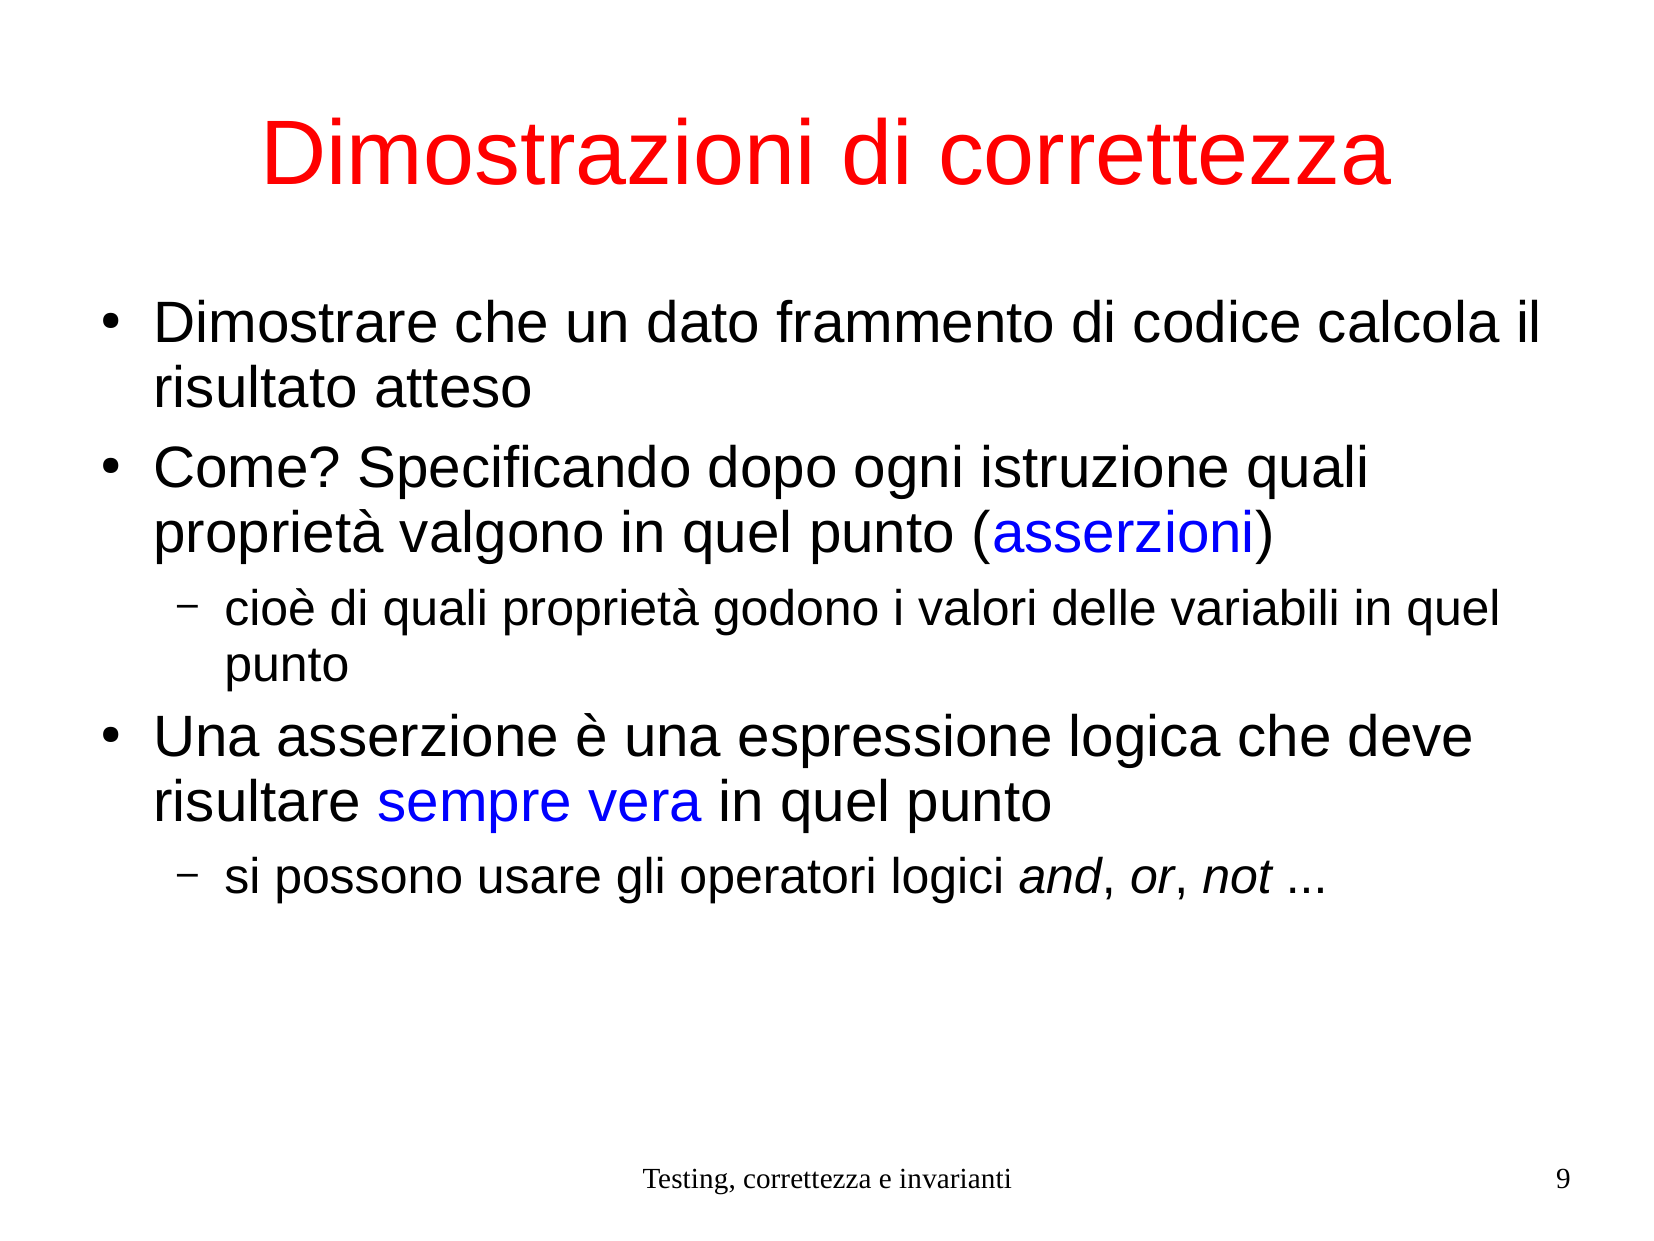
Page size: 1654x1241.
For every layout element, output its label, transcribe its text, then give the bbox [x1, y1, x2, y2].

list Dimostrare che un dato frammento di codice calcola il risultato atteso Come? Specificando dopo ogni istruzione quali proprietà valgono in quel punto (asserzioni) cioè di quali proprietà godono i valori delle variabili in quel punto Una asserzione è una espressione logica che deve risultare sempre vera in quel punto si possono usare gli operatori logici and, or, not ... [82, 290, 1571, 1126]
title Dimostrazioni di correttezza [82, 49, 1571, 257]
